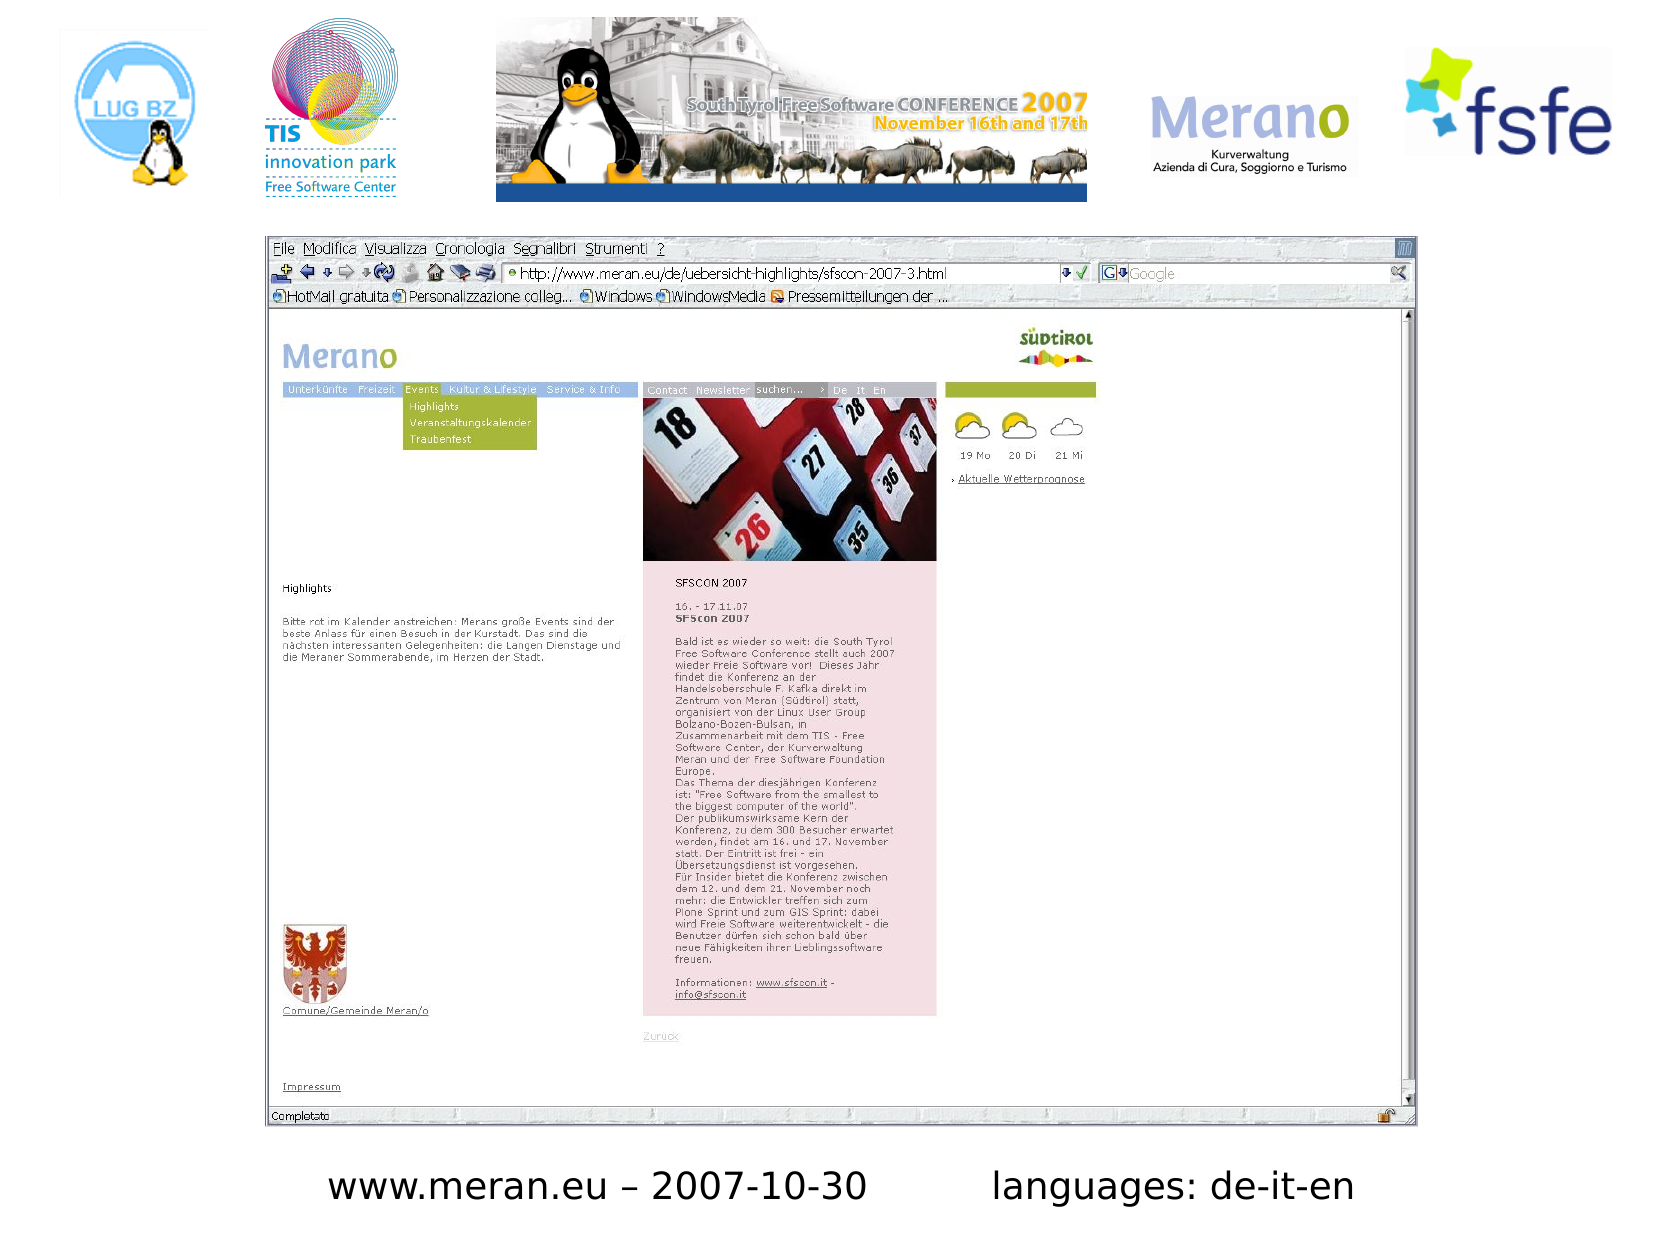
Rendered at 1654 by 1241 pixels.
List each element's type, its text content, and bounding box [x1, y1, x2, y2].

picture [1151, 96, 1359, 177]
text_box www.meran.eu – 2007-10-30 languages: de-it-en [265, 1157, 1418, 1216]
picture [59, 29, 220, 198]
picture [265, 236, 1418, 1127]
picture [496, 17, 1087, 202]
picture [265, 18, 398, 197]
picture [1405, 47, 1613, 156]
